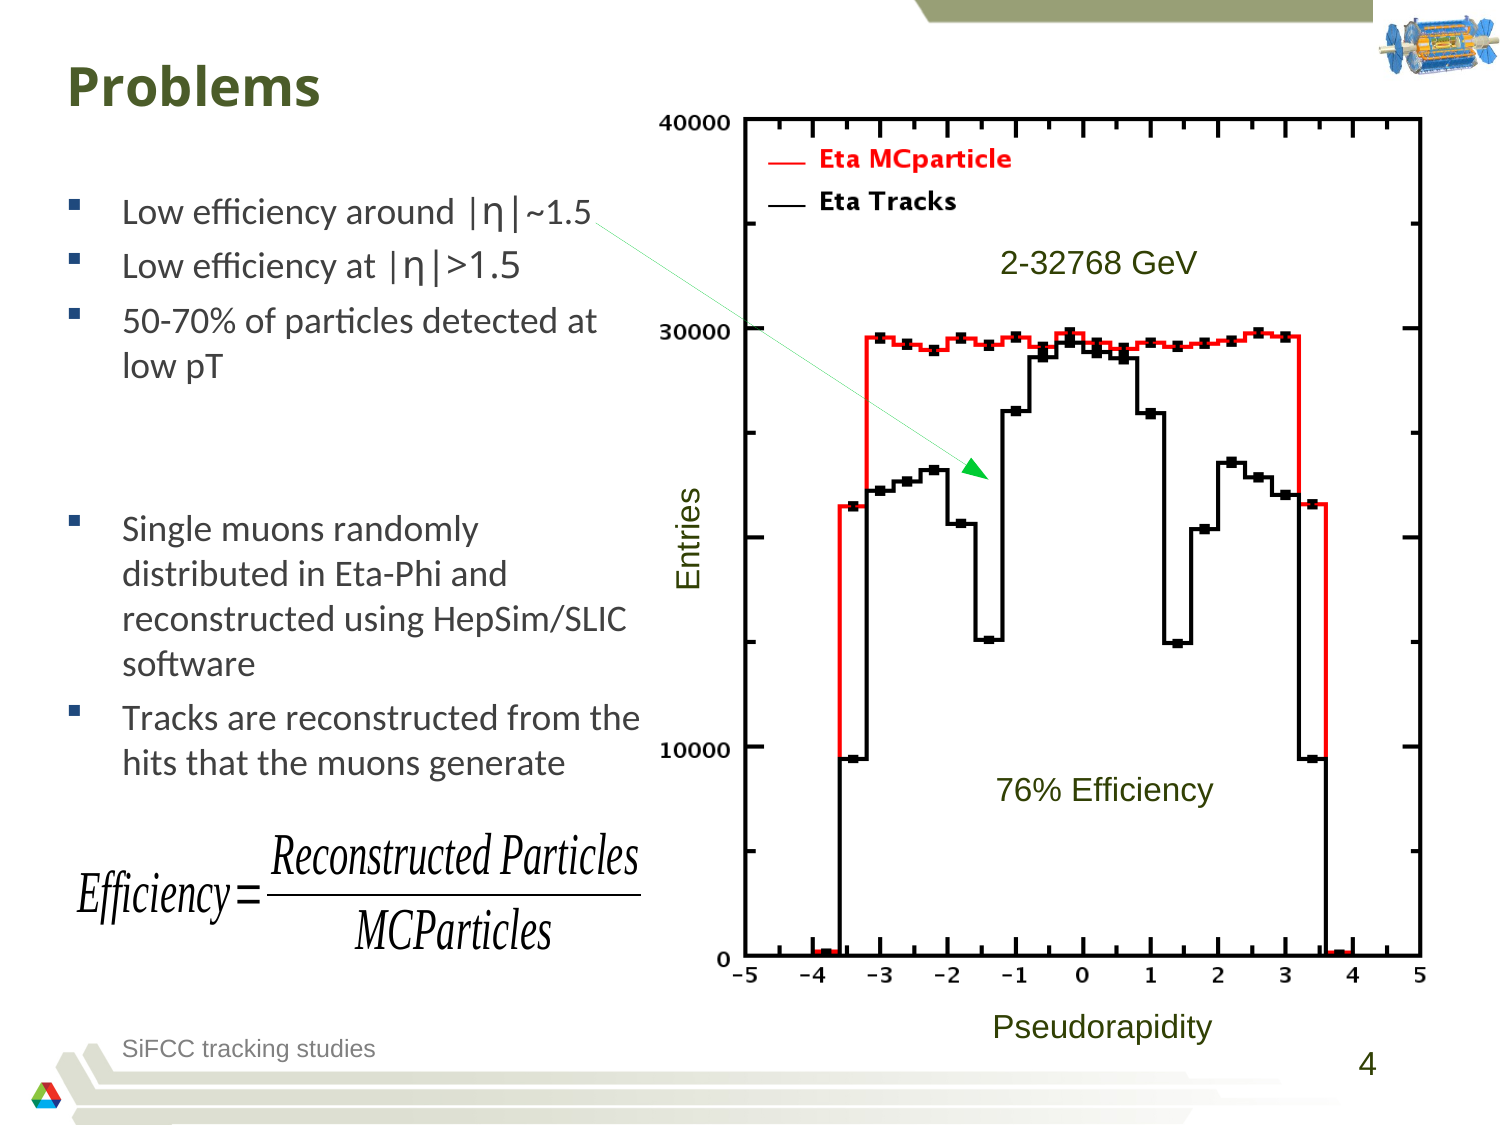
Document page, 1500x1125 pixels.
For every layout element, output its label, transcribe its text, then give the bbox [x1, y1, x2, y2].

chart [65, 822, 652, 964]
text_box Pseudorapidity [977, 997, 1228, 1053]
text_box 2-32768 GeV [985, 233, 1213, 289]
text_box 76% Efficiency [980, 761, 1229, 816]
title Problems [52, 45, 1426, 126]
list Low efficiency around |η|~1.5 Low efficiency at |η|>1.5 50-70% of particles detected at low pT Single muons randomly distributed in Eta-Phi and reconstructed using HepSim/SLIC software Tracks are reconstructed from the hits that the muons generate [51, 179, 667, 1009]
text_box Entries [658, 455, 734, 607]
picture [0, 0, 1500, 1125]
